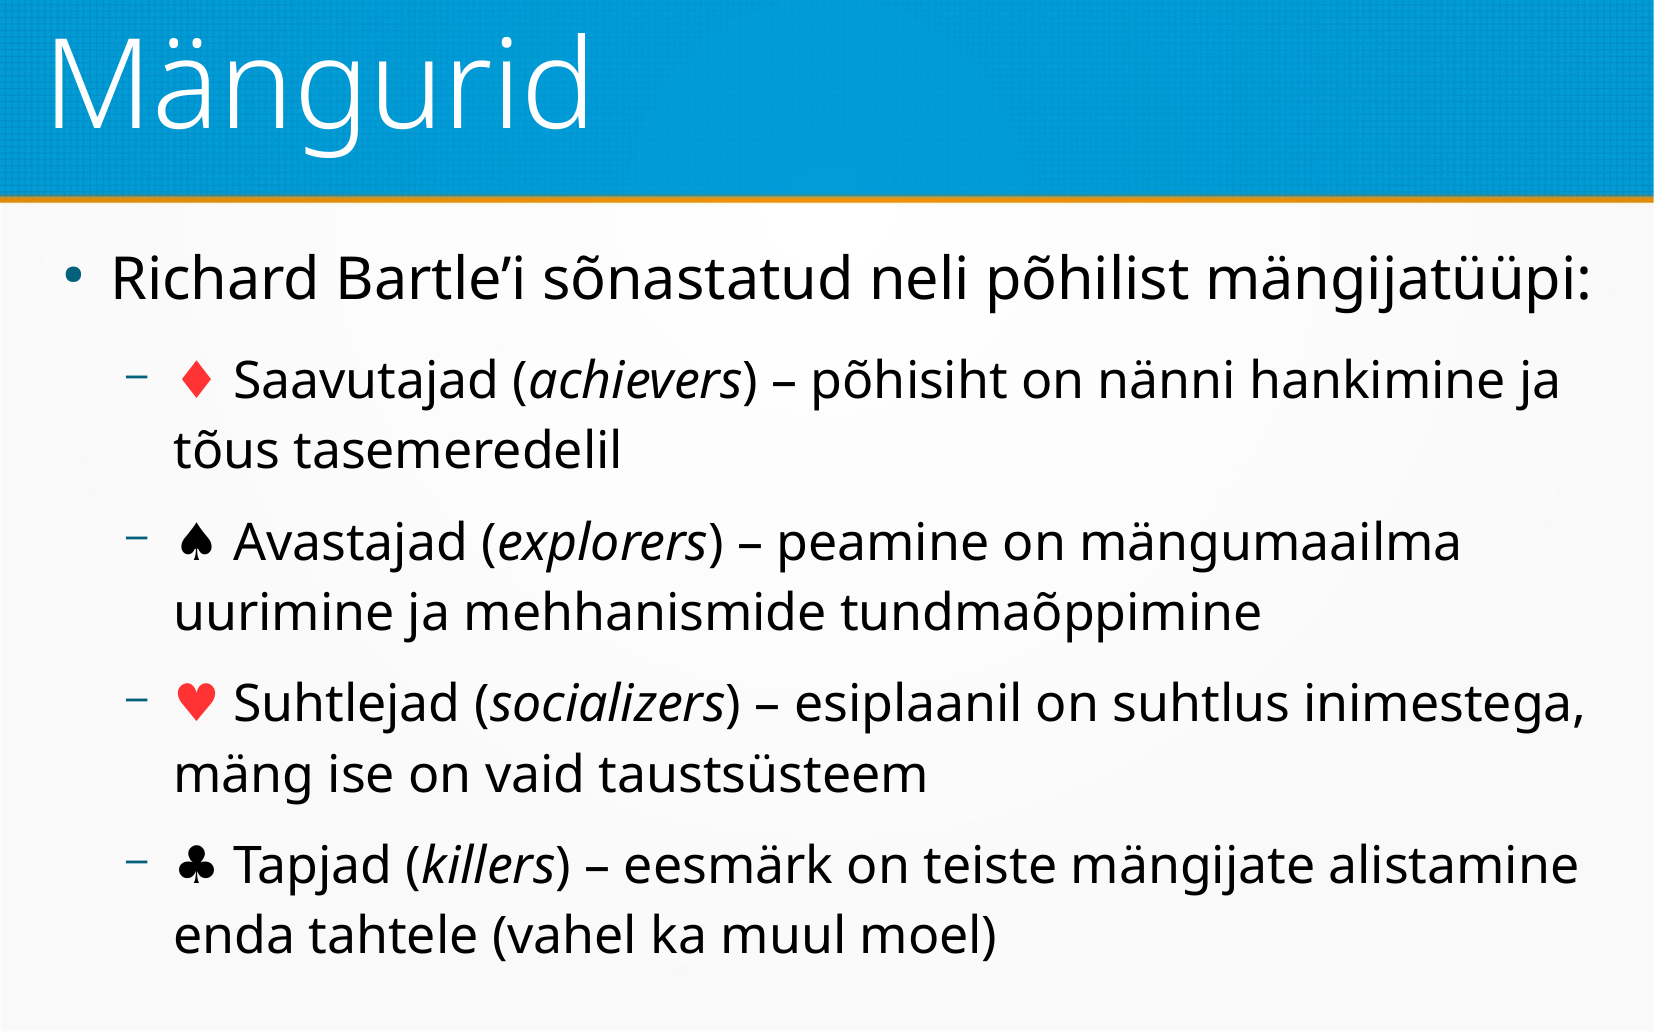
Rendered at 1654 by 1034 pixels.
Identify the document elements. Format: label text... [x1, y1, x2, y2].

list Richard Bartle’i sõnastatud neli põhilist mängijatüüpi: ♦ Saavutajad (achievers) – põhisiht on nänni hankimine ja tõus tasemeredelil ♠ Avastajad (explorers) – peamine on mängumaailma uurimine ja mehhanismide tundmaõppimine ♥ Suhtlejad (socializers) – esiplaanil on suhtlus inimestega, mäng ise on vaid taustsüsteem ♣ Tapjad (killers) – eesmärk on teiste mängijate alistamine enda tahtele (vahel ka muul moel) [47, 236, 1607, 1002]
picture [0, 195, 1654, 1034]
title Mängurid [43, 0, 1619, 166]
